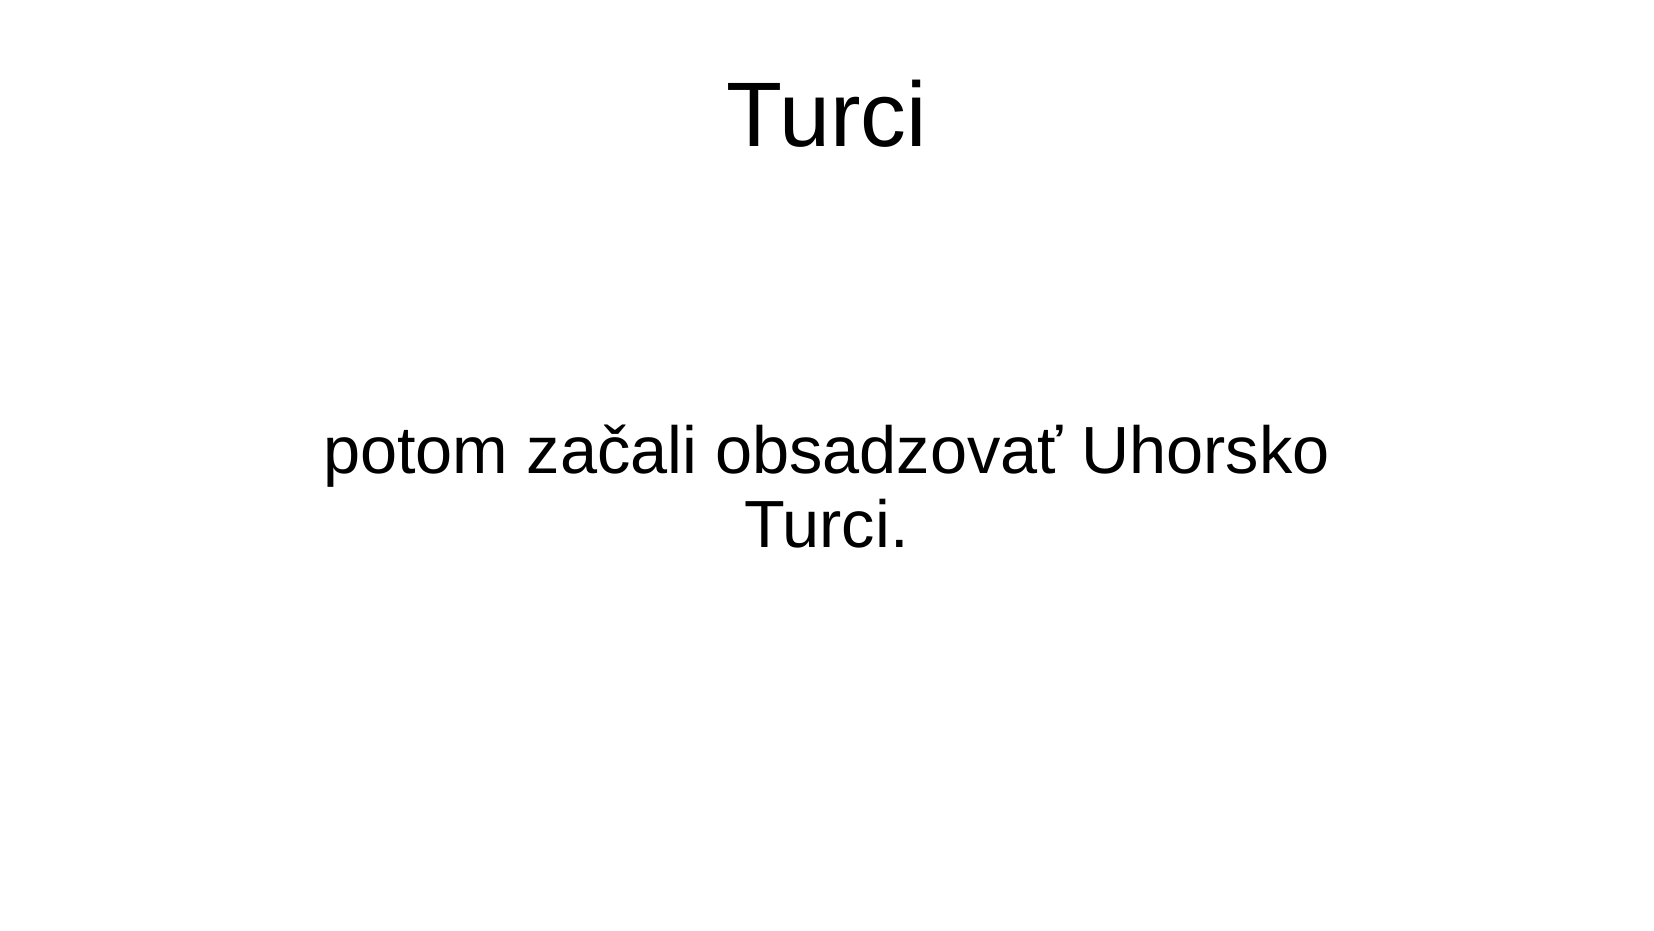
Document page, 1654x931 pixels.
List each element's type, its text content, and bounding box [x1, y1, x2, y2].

title Turci [82, 37, 1571, 193]
subtitle potom začali obsadzovať Uhorsko Turci. [82, 217, 1571, 758]
